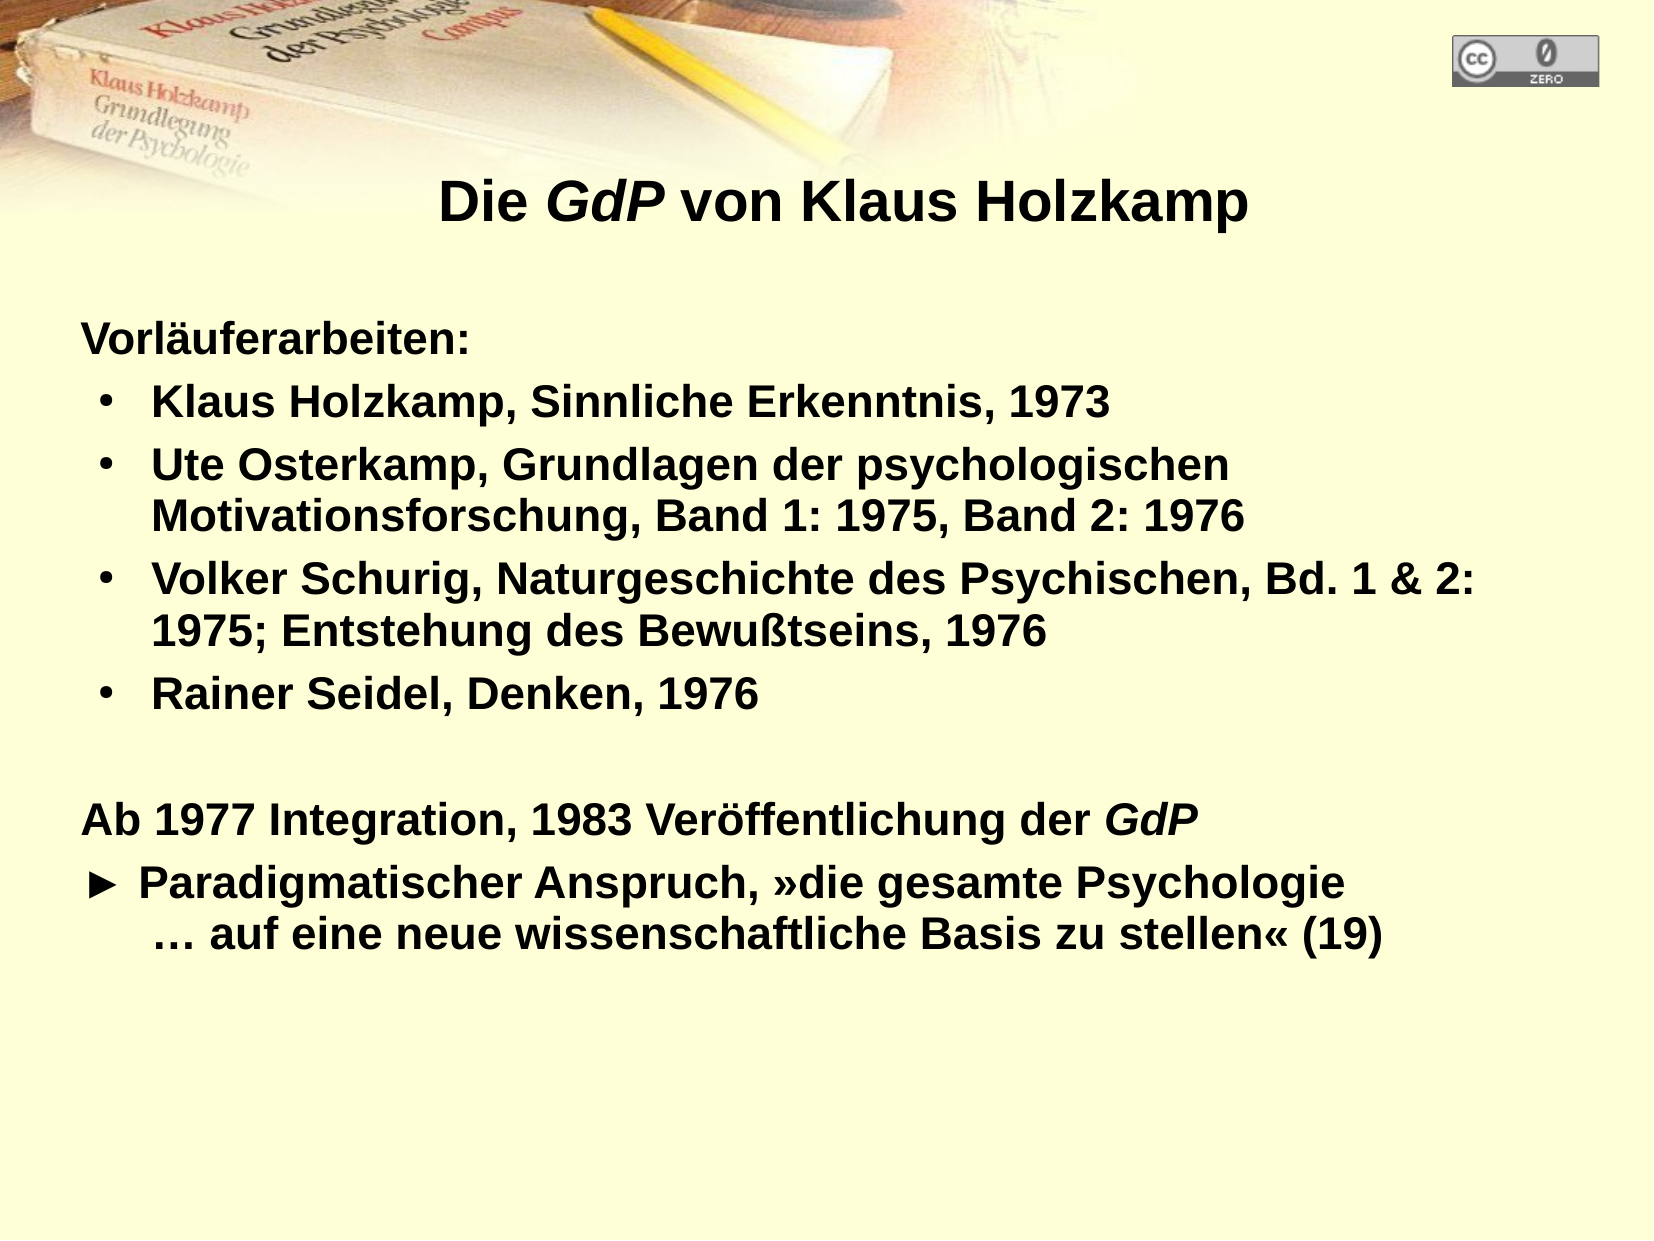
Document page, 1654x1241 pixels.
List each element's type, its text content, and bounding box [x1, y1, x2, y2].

picture [1452, 35, 1600, 87]
list Vorläuferarbeiten: Klaus Holzkamp, Sinnliche Erkenntnis, 1973 Ute Osterkamp, Grundlagen der psychologischen Motivationsforschung, Band 1: 1975, Band 2: 1976 Volker Schurig, Naturgeschichte des Psychischen, Bd. 1 & 2: 1975; Entstehung des Bewußtseins, 1976 Rainer Seidel, Denken, 1976 Ab 1977 Integration, 1983 Veröffentlichung der GdP ► Paradigmatischer Anspruch, »die gesamte Psychologie … auf eine neue wissenschaftliche Basis zu stellen« (19) [80, 312, 1607, 1188]
title Die GdP von Klaus Holzkamp [82, 124, 1607, 278]
picture [0, 0, 1156, 213]
